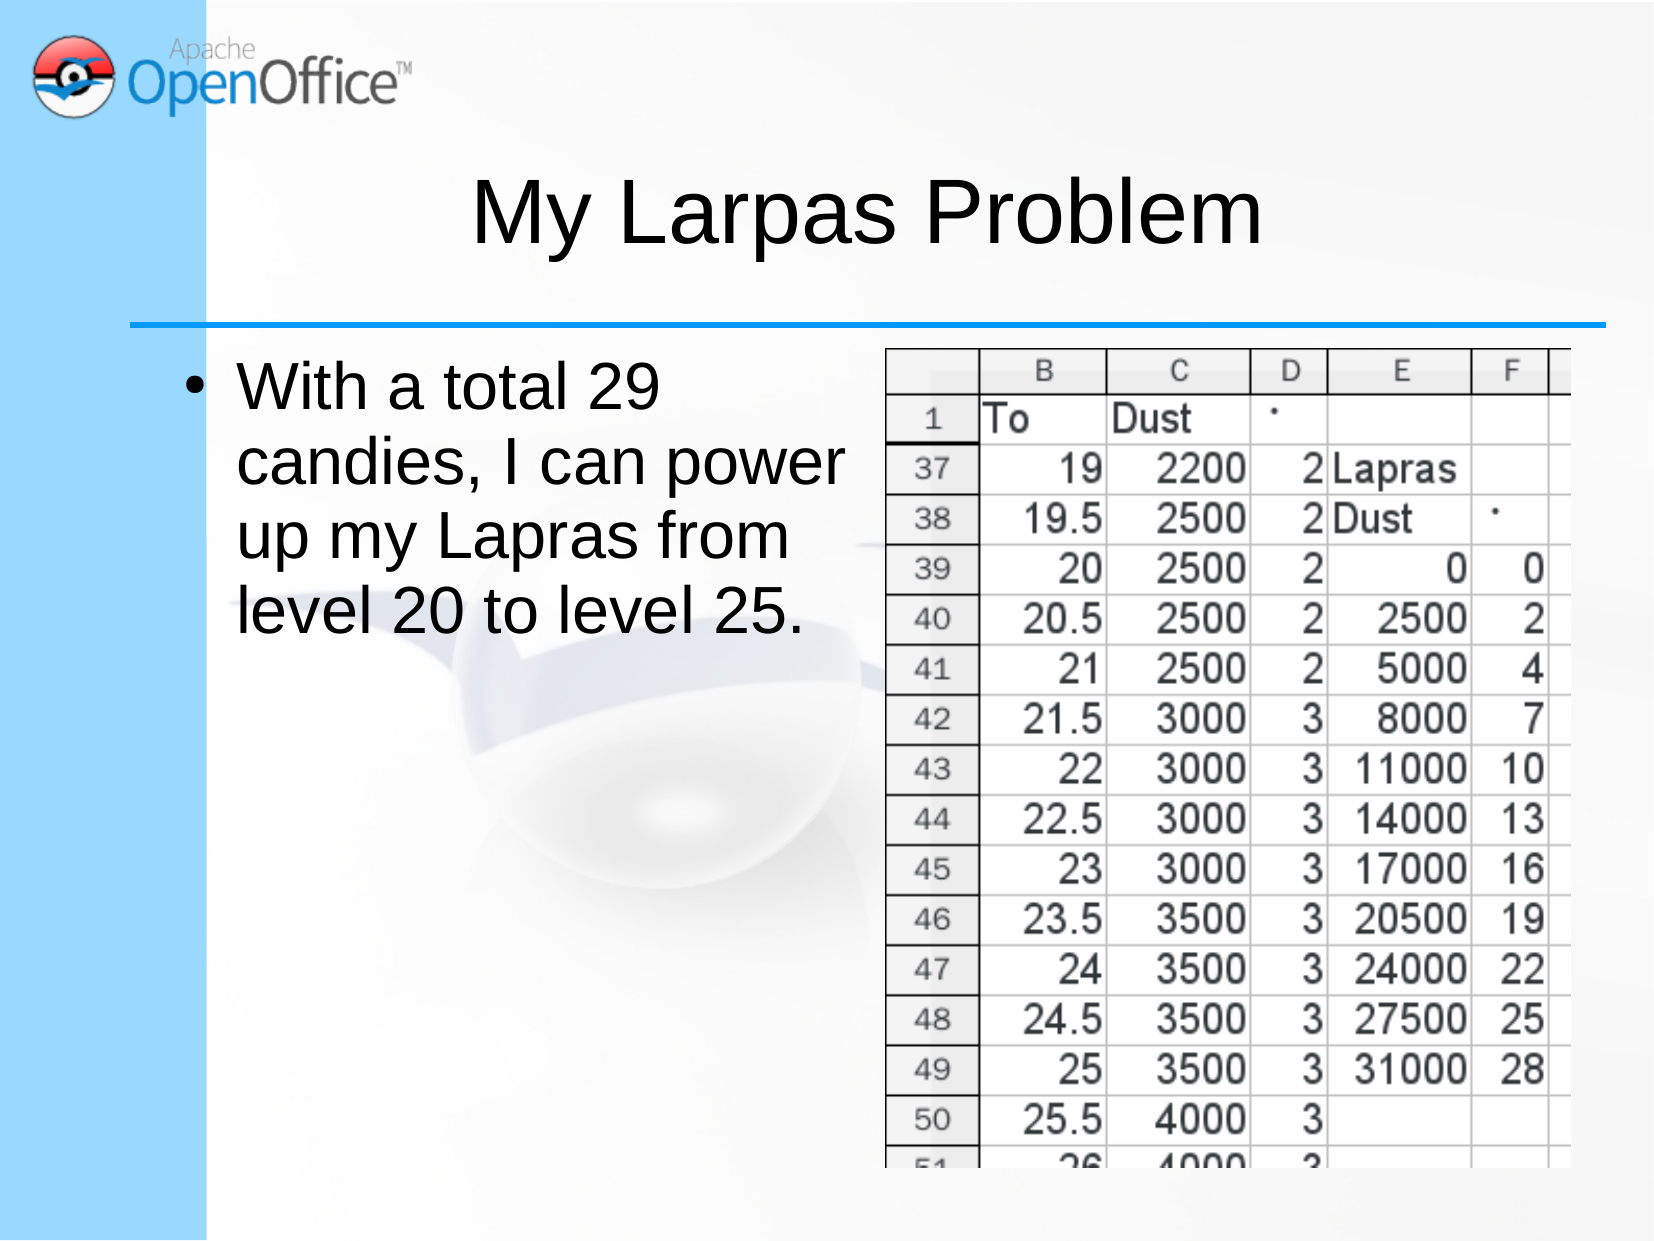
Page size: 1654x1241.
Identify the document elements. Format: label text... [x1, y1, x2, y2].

title My Larpas Problem [165, 108, 1571, 316]
list With a total 29 candies, I can power up my Lapras from level 20 to level 25. [165, 349, 852, 1168]
picture [31, 2, 1654, 1241]
